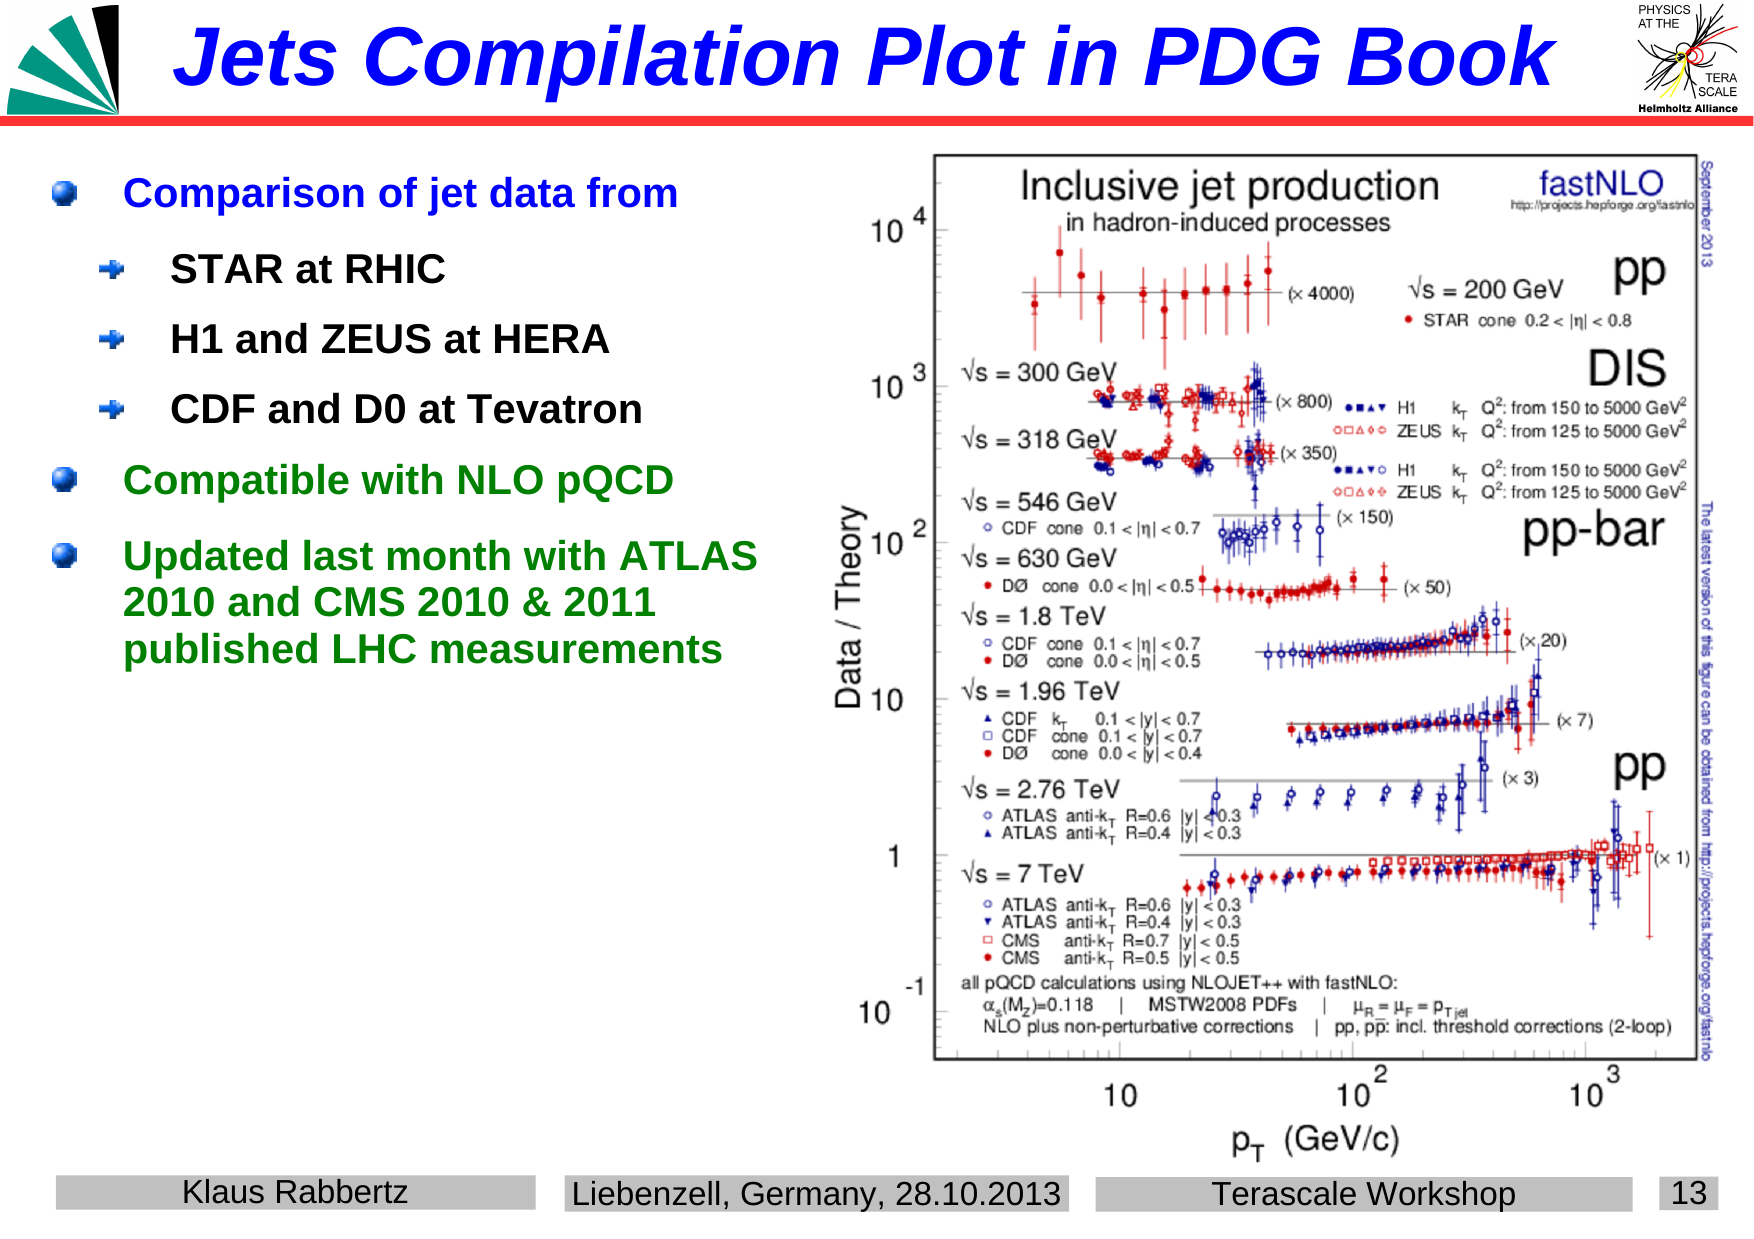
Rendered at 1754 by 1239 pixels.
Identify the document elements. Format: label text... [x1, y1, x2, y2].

picture [1631, 1, 1745, 115]
list Comparison of jet data from STAR at RHIC H1 and ZEUS at HERA CDF and D0 at Tevatron Compatible with NLO pQCD Updated last month with ATLAS 2010 and CMS 2010 & 2011 published LHC measurements [40, 170, 775, 672]
picture [828, 146, 1714, 1165]
title Jets Compilation Plot in PDG Book [123, 0, 1606, 114]
picture [7, 5, 119, 116]
